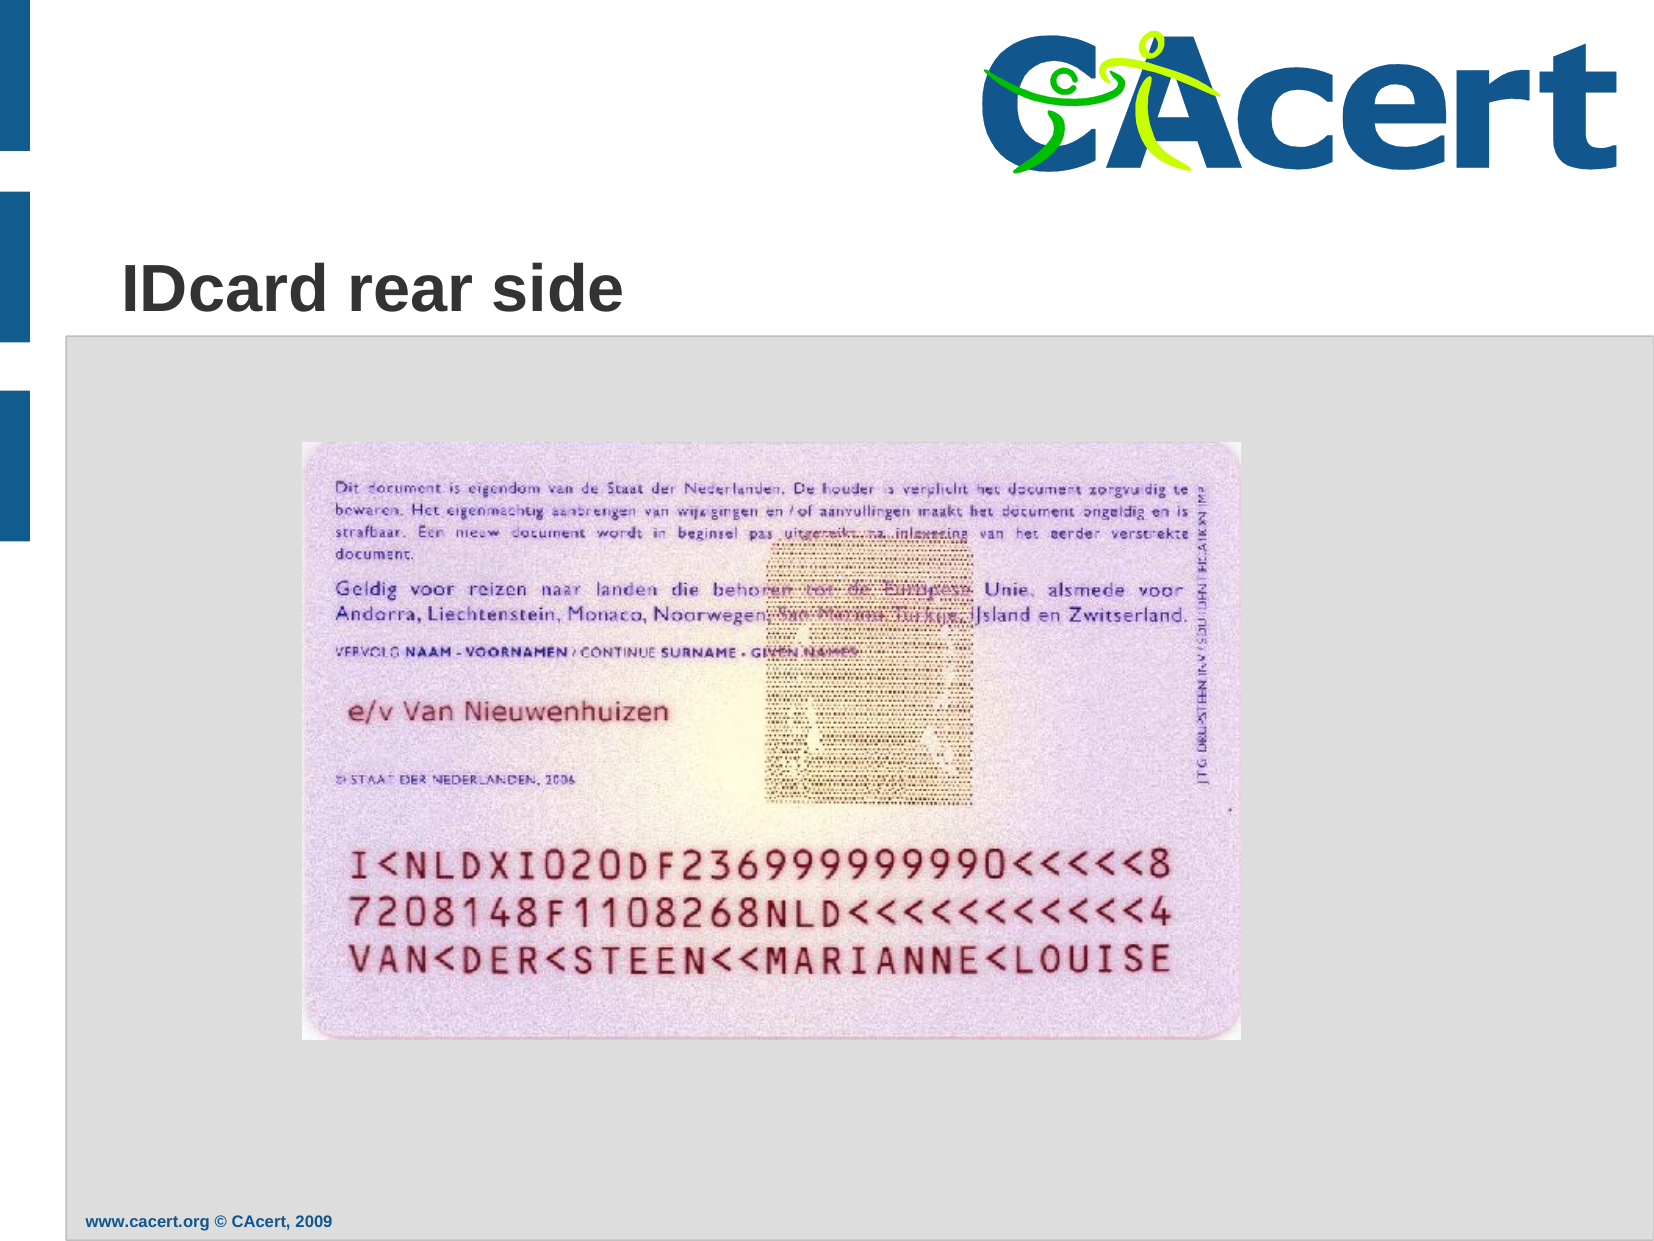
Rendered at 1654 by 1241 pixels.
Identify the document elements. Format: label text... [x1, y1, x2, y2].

picture [302, 442, 1241, 1040]
title IDcard rear side [121, 167, 1533, 326]
